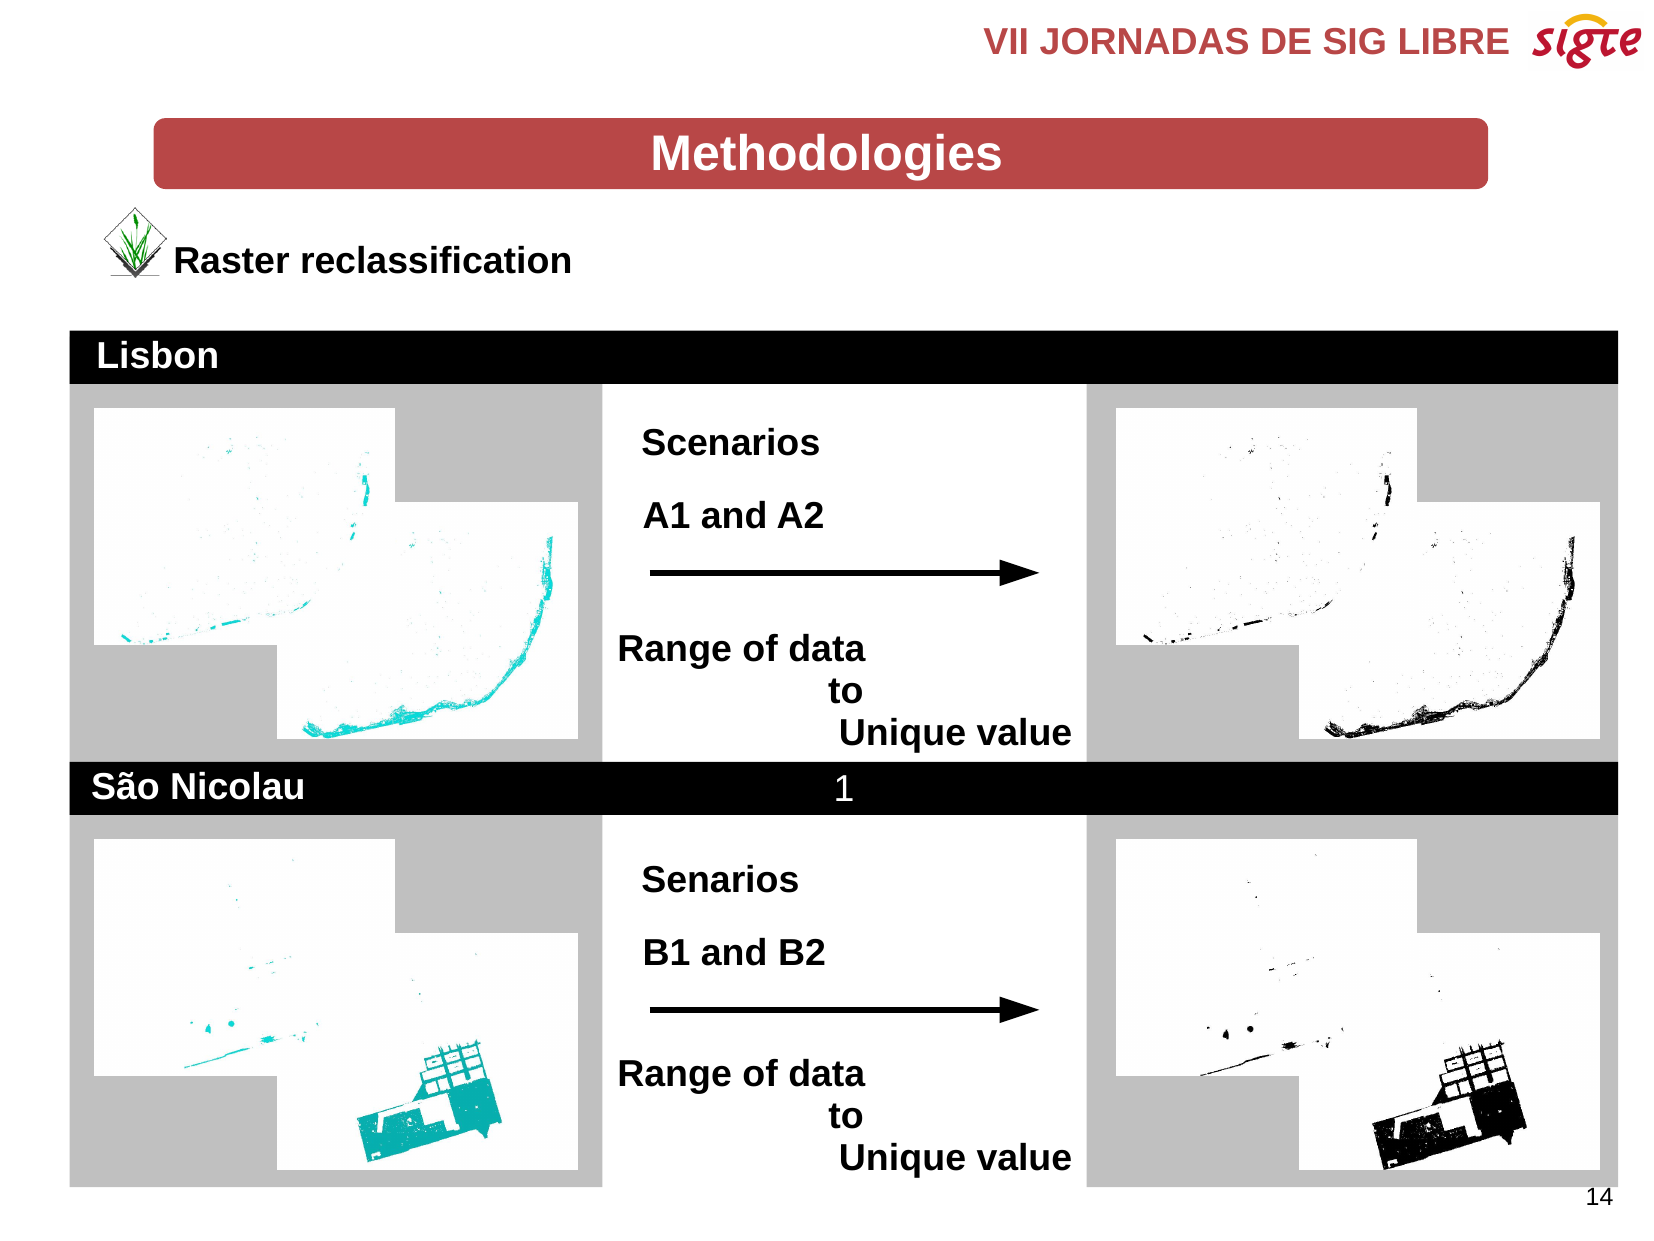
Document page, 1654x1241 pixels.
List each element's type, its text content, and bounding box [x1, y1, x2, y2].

title Methodologies [82, 49, 1571, 257]
text_box [1086, 815, 1619, 1188]
picture [94, 839, 578, 1170]
picture [1116, 839, 1600, 1170]
picture [1116, 408, 1600, 739]
text_box Range of data to Unique value [602, 1045, 1087, 1190]
text_box A1 and A2 [627, 487, 838, 546]
picture [94, 408, 578, 739]
text_box Scenarios [626, 414, 836, 473]
picture [1528, 11, 1644, 71]
text_box VII JORNADAS DE SIG LIBRE [968, 12, 1524, 71]
text_box [69, 330, 1619, 761]
text_box [69, 815, 603, 1188]
text_box Senarios [626, 851, 815, 910]
text_box São Nicolau [76, 758, 321, 817]
text_box Range of data to Unique value [602, 620, 1087, 765]
text_box Lisbon [81, 327, 235, 386]
text_box 1 [69, 761, 76, 815]
text_box 14 [1570, 1175, 1629, 1219]
text_box B1 and B2 [627, 924, 841, 983]
picture [98, 206, 170, 278]
text_box Raster reclassification [173, 239, 727, 297]
text_box 1 [321, 761, 1619, 815]
